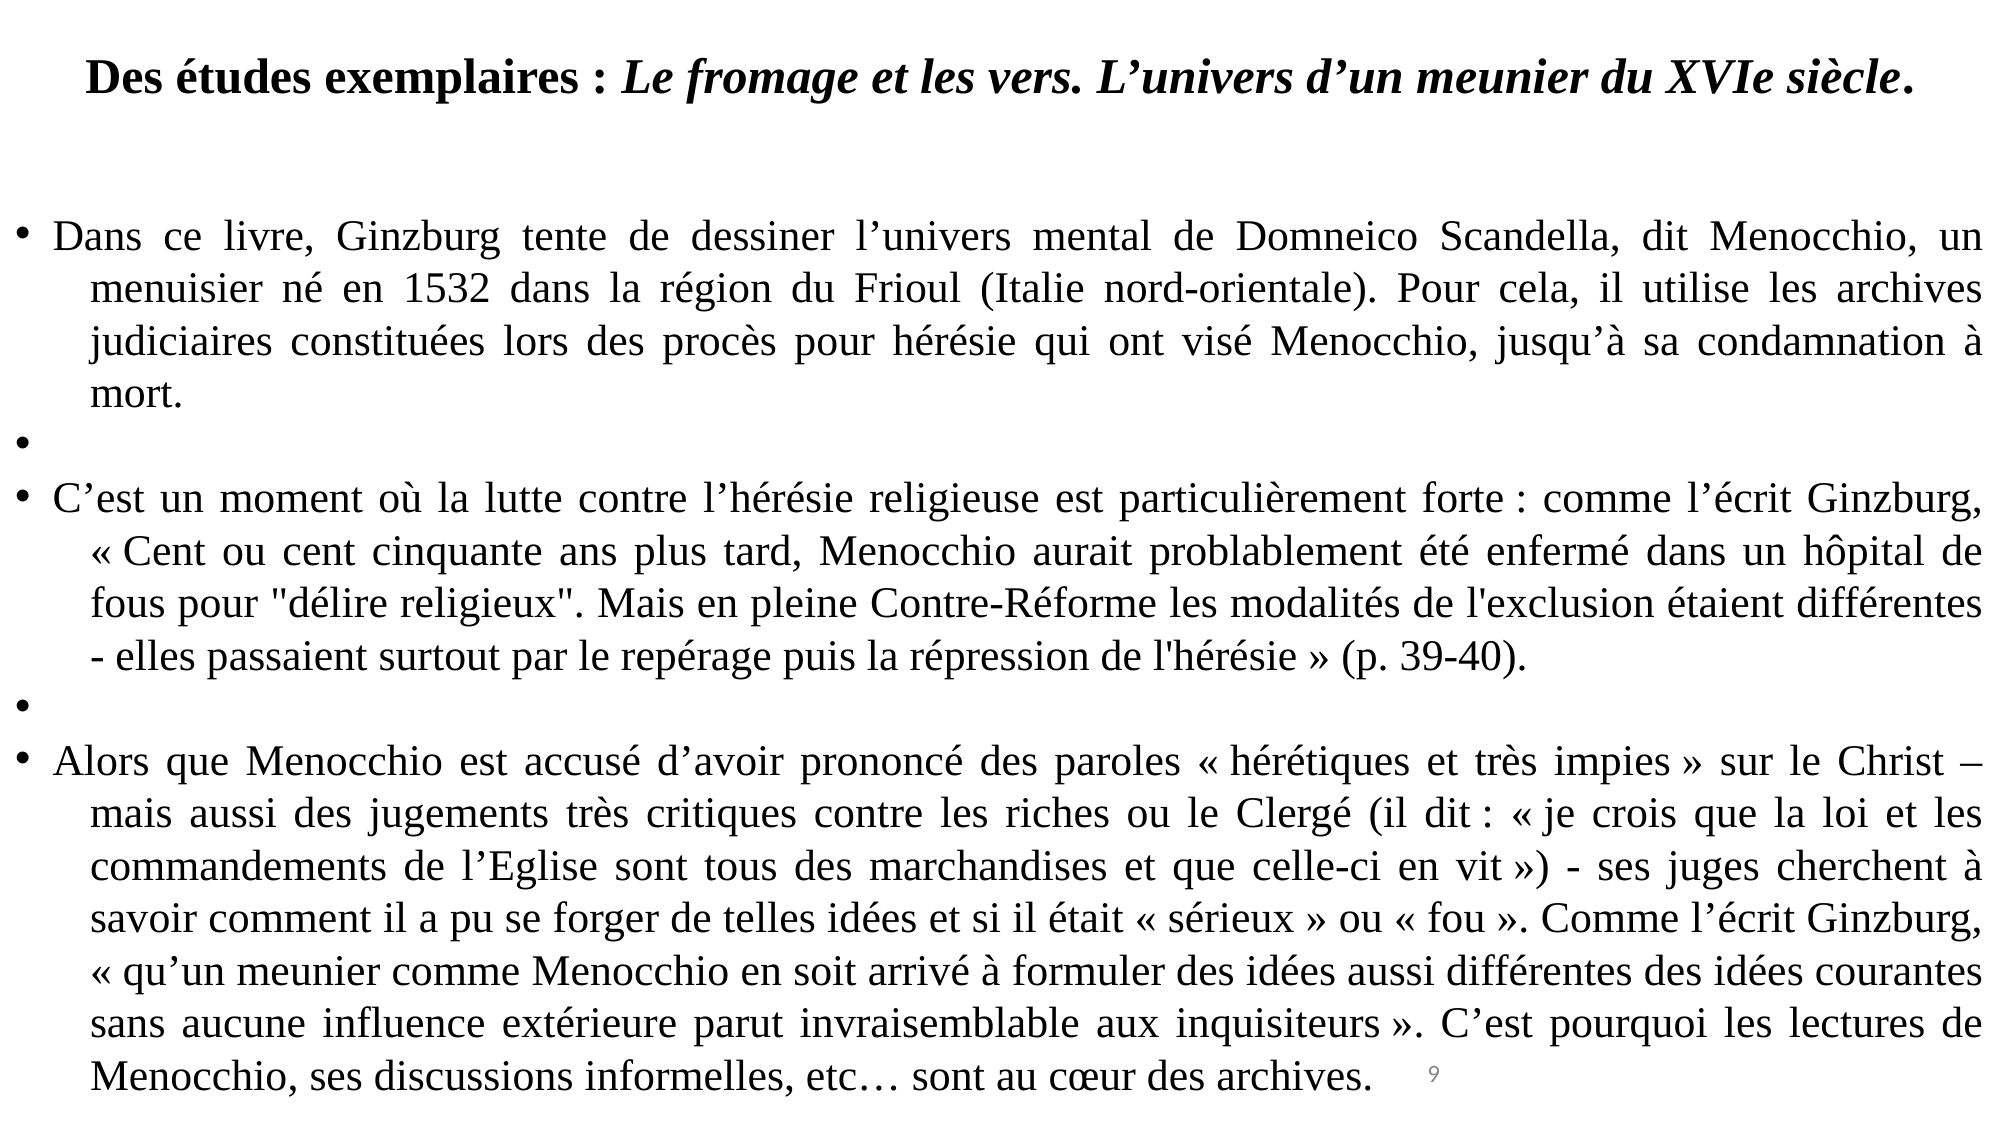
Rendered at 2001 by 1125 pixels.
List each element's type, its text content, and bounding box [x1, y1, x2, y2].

list Dans ce livre, Ginzburg tente de dessiner l’univers mental de Domneico Scandella, dit Menocchio, un menuisier né en 1532 dans la région du Frioul (Italie nord-orientale). Pour cela, il utilise les archives judiciaires constituées lors des procès pour hérésie qui ont visé Menocchio, jusqu’à sa condamnation à mort. C’est un moment où la lutte contre l’hérésie religieuse est particulièrement forte : comme l’écrit Ginzburg, « Cent ou cent cinquante ans plus tard, Menocchio aurait problablement été enfermé dans un hôpital de fous pour "délire religieux". Mais en pleine Contre-Réforme les modalités de l'exclusion étaient différentes - elles passaient surtout par le repérage puis la répression de l'hérésie » (p. 39-40). Alors que Menocchio est accusé d’avoir prononcé des paroles « hérétiques et très impies » sur le Christ – mais aussi des jugements très critiques contre les riches ou le Clergé (il dit : « je crois que la loi et les commandements de l’Eglise sont tous des marchandises et que celle-ci en vit ») - ses juges cherchent à savoir comment il a pu se forger de telles idées et si il était « sérieux » ou « fou ». Comme l’écrit Ginzburg, « qu’un meunier comme Menocchio en soit arrivé à formuler des idées aussi différentes des idées courantes sans aucune influence extérieure parut invraisemblable aux inquisiteurs ». C’est pourquoi les lectures de Menocchio, ses discussions informelles, etc… sont au cœur des archives. [0, 198, 2000, 1125]
title Des études exemplaires : Le fromage et les vers. L’univers d’un meunier du XVIe siècle. [0, 0, 2000, 156]
text_box [1412, 1042, 1863, 1103]
